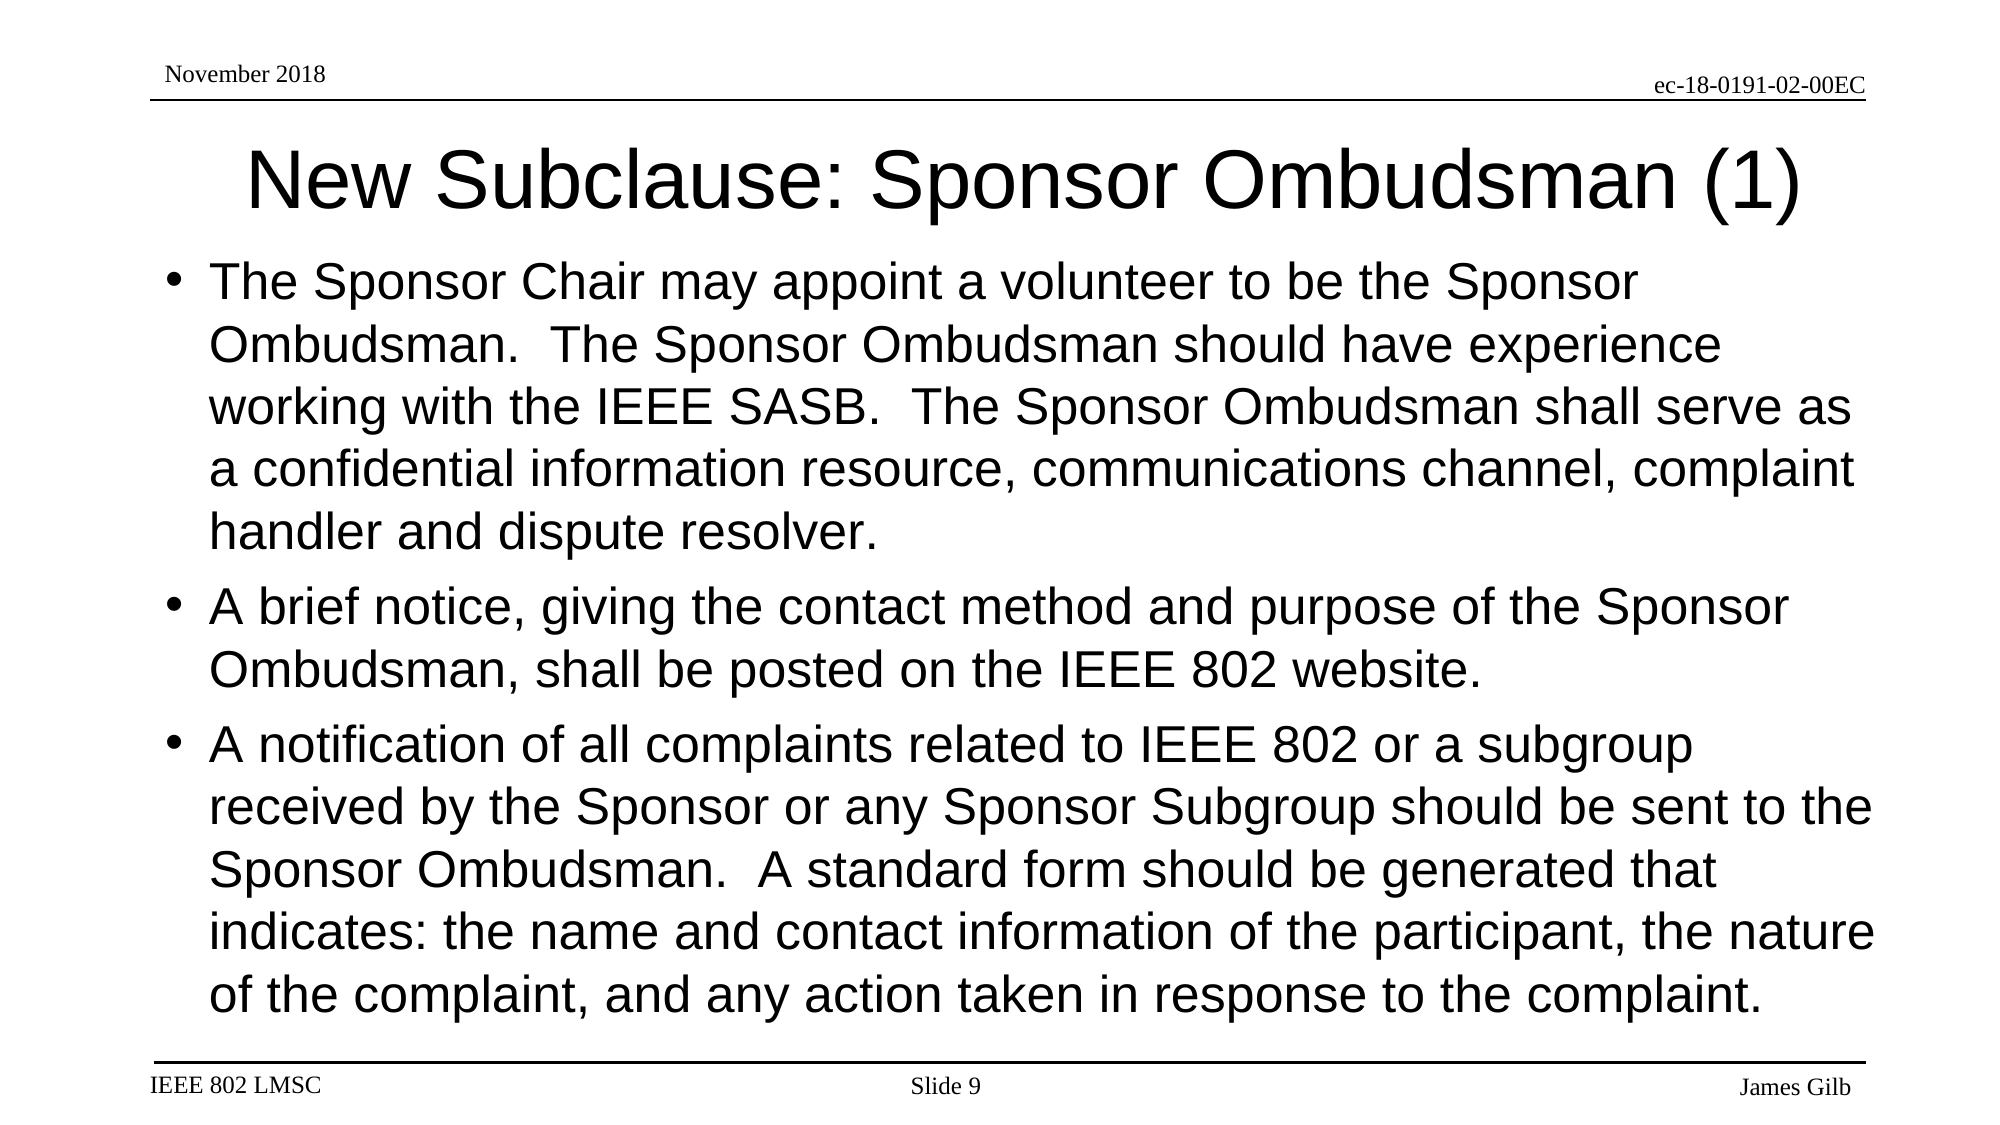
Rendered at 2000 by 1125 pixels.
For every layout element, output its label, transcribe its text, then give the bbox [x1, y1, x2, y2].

title New Subclause: Sponsor Ombudsman (1) [149, 112, 1900, 238]
list The Sponsor Chair may appoint a volunteer to be the Sponsor Ombudsman. The Sponsor Ombudsman should have experience working with the IEEE SASB. The Sponsor Ombudsman shall serve as a confidential information resource, communications channel, complaint handler and dispute resolver. A brief notice, giving the contact method and purpose of the Sponsor Ombudsman, shall be posted on the IEEE 802 website. A notification of all complaints related to IEEE 802 or a subgroup received by the Sponsor or any Sponsor Subgroup should be sent to the Sponsor Ombudsman. A standard form should be generated that indicates: the name and contact information of the participant, the nature of the complaint, and any action taken in response to the complaint. [149, 239, 1900, 1051]
